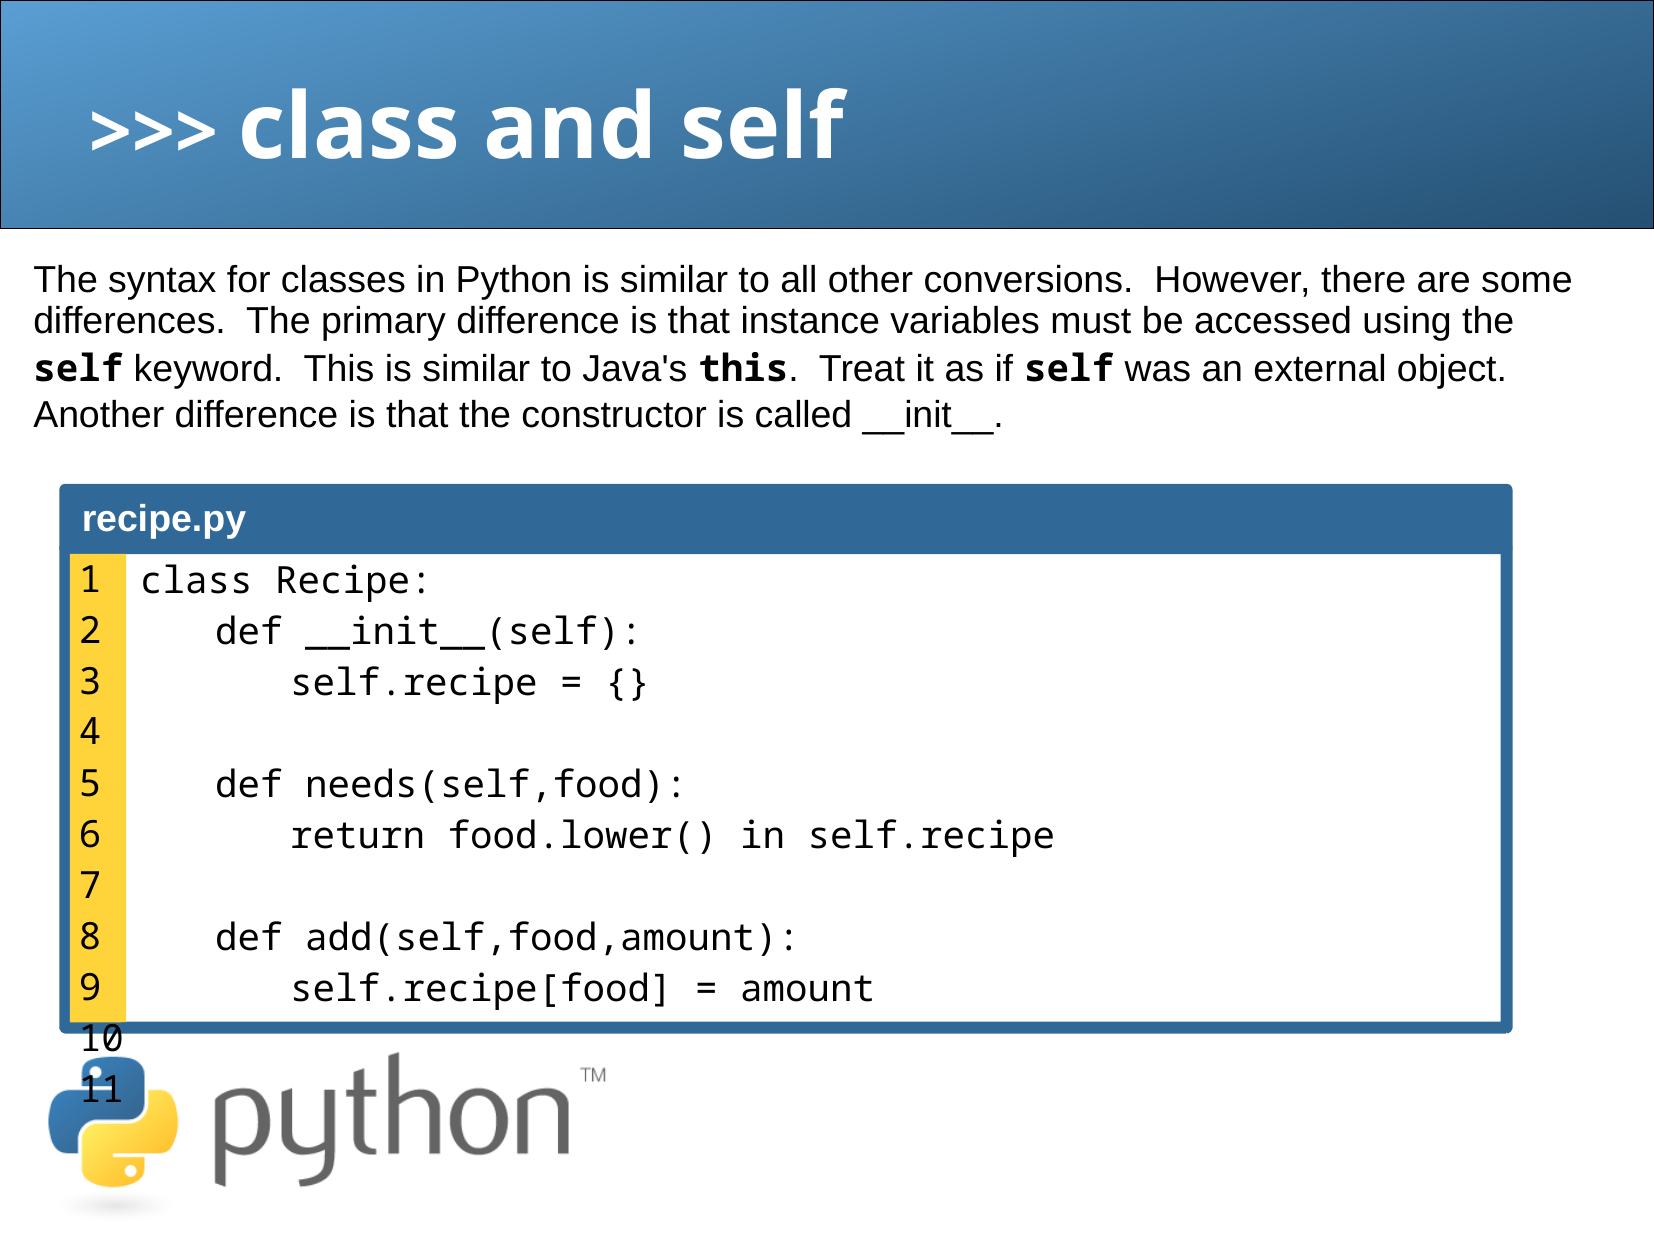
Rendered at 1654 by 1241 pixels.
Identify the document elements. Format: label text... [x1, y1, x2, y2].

picture [106, 1034, 112, 1042]
text_box The syntax for classes in Python is similar to all other conversions. However, there are some differences. The primary difference is that instance variables must be accessed using the self keyword. This is similar to Java's this. Treat it as if self was an external object. Another difference is that the constructor is called __init__. [18, 250, 1626, 457]
text_box class Recipe: def __init__(self): self.recipe = {} def needs(self,food): return food.lower() in self.recipe def add(self,food,amount): self.recipe[food] = amount [140, 554, 1487, 769]
text_box [0, 0, 1654, 229]
text_box >>> class and self [75, 53, 1576, 188]
text_box 1 2 3 4 5 6 7 8 9 10 11 [64, 544, 140, 1025]
text_box [65, 489, 1507, 549]
picture [0, 1018, 660, 1241]
picture [108, 1034, 118, 1048]
text_box recipe.py [67, 492, 646, 550]
